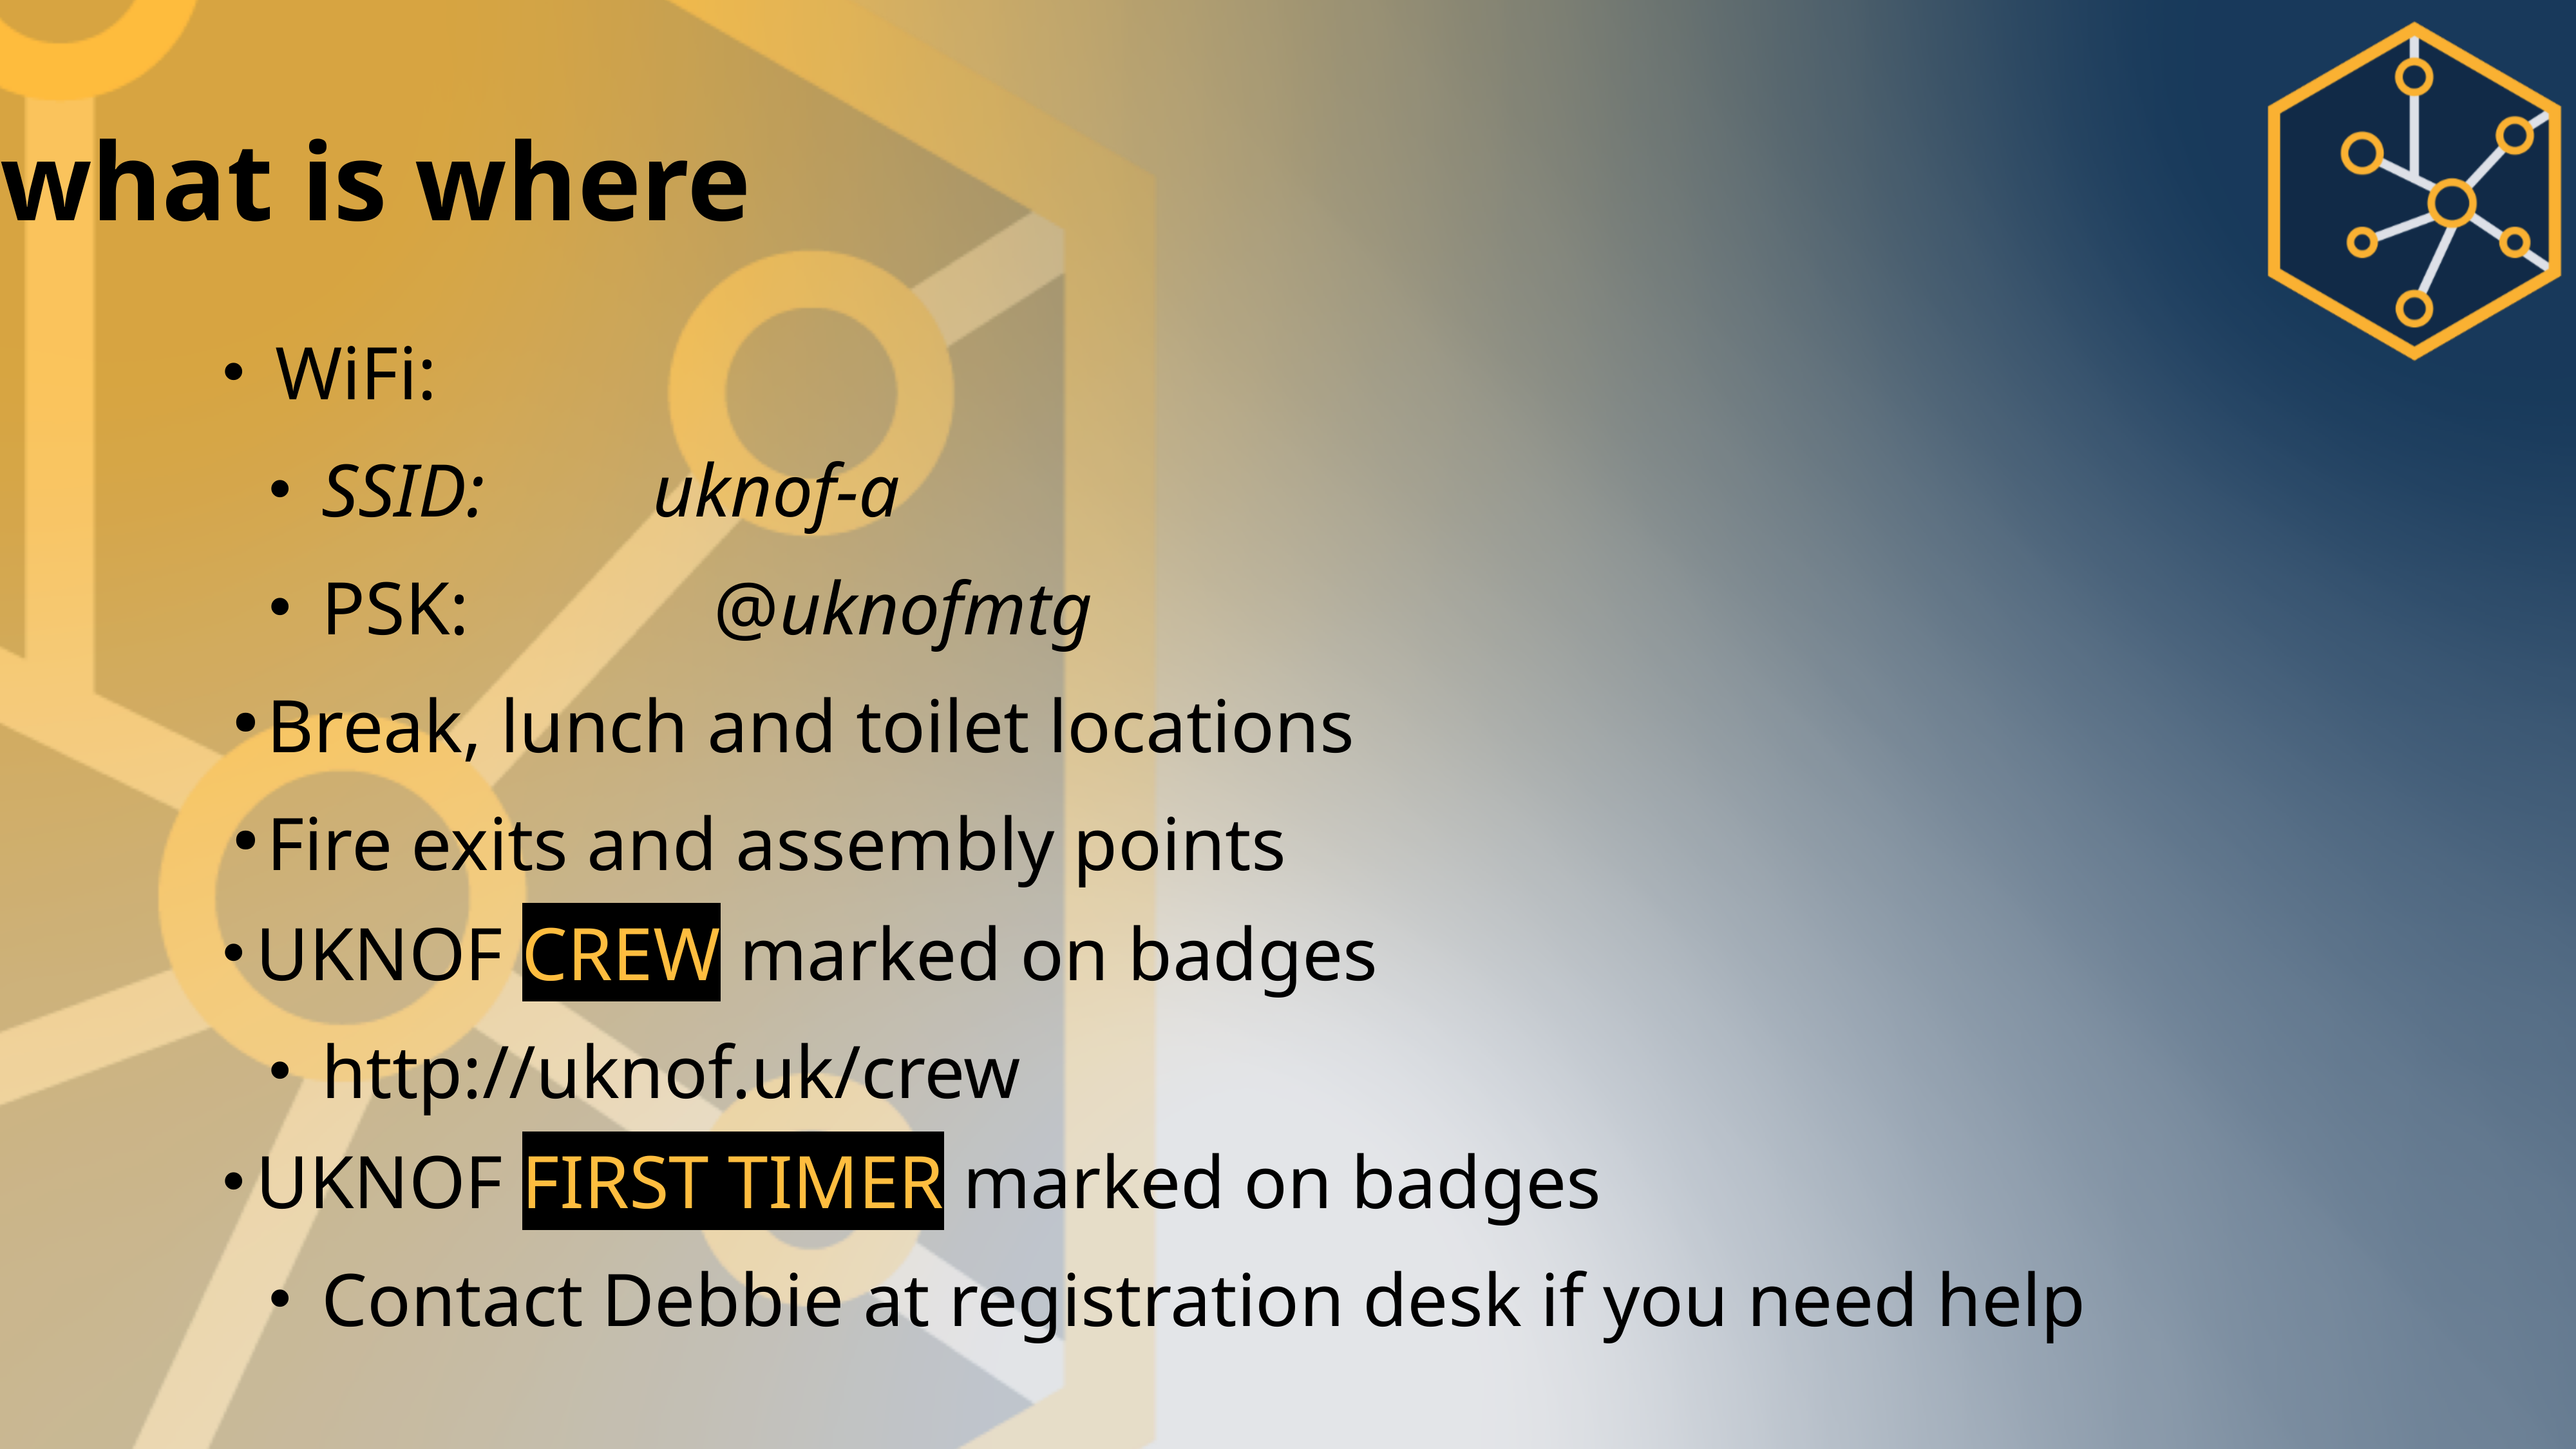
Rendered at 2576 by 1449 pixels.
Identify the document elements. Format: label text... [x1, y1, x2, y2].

picture [0, 0, 2576, 1449]
title what is where [0, 57, 1624, 300]
list WiFi: SSID: uknof-a PSK: @uknofmtg Break, lunch and toilet locations Fire exits and assembly points UKNOF CREW marked on badges http://uknof.uk/crew UKNOF FIRST TIMER marked on badges Contact Debbie at registration desk if you need help [183, 321, 2386, 1173]
